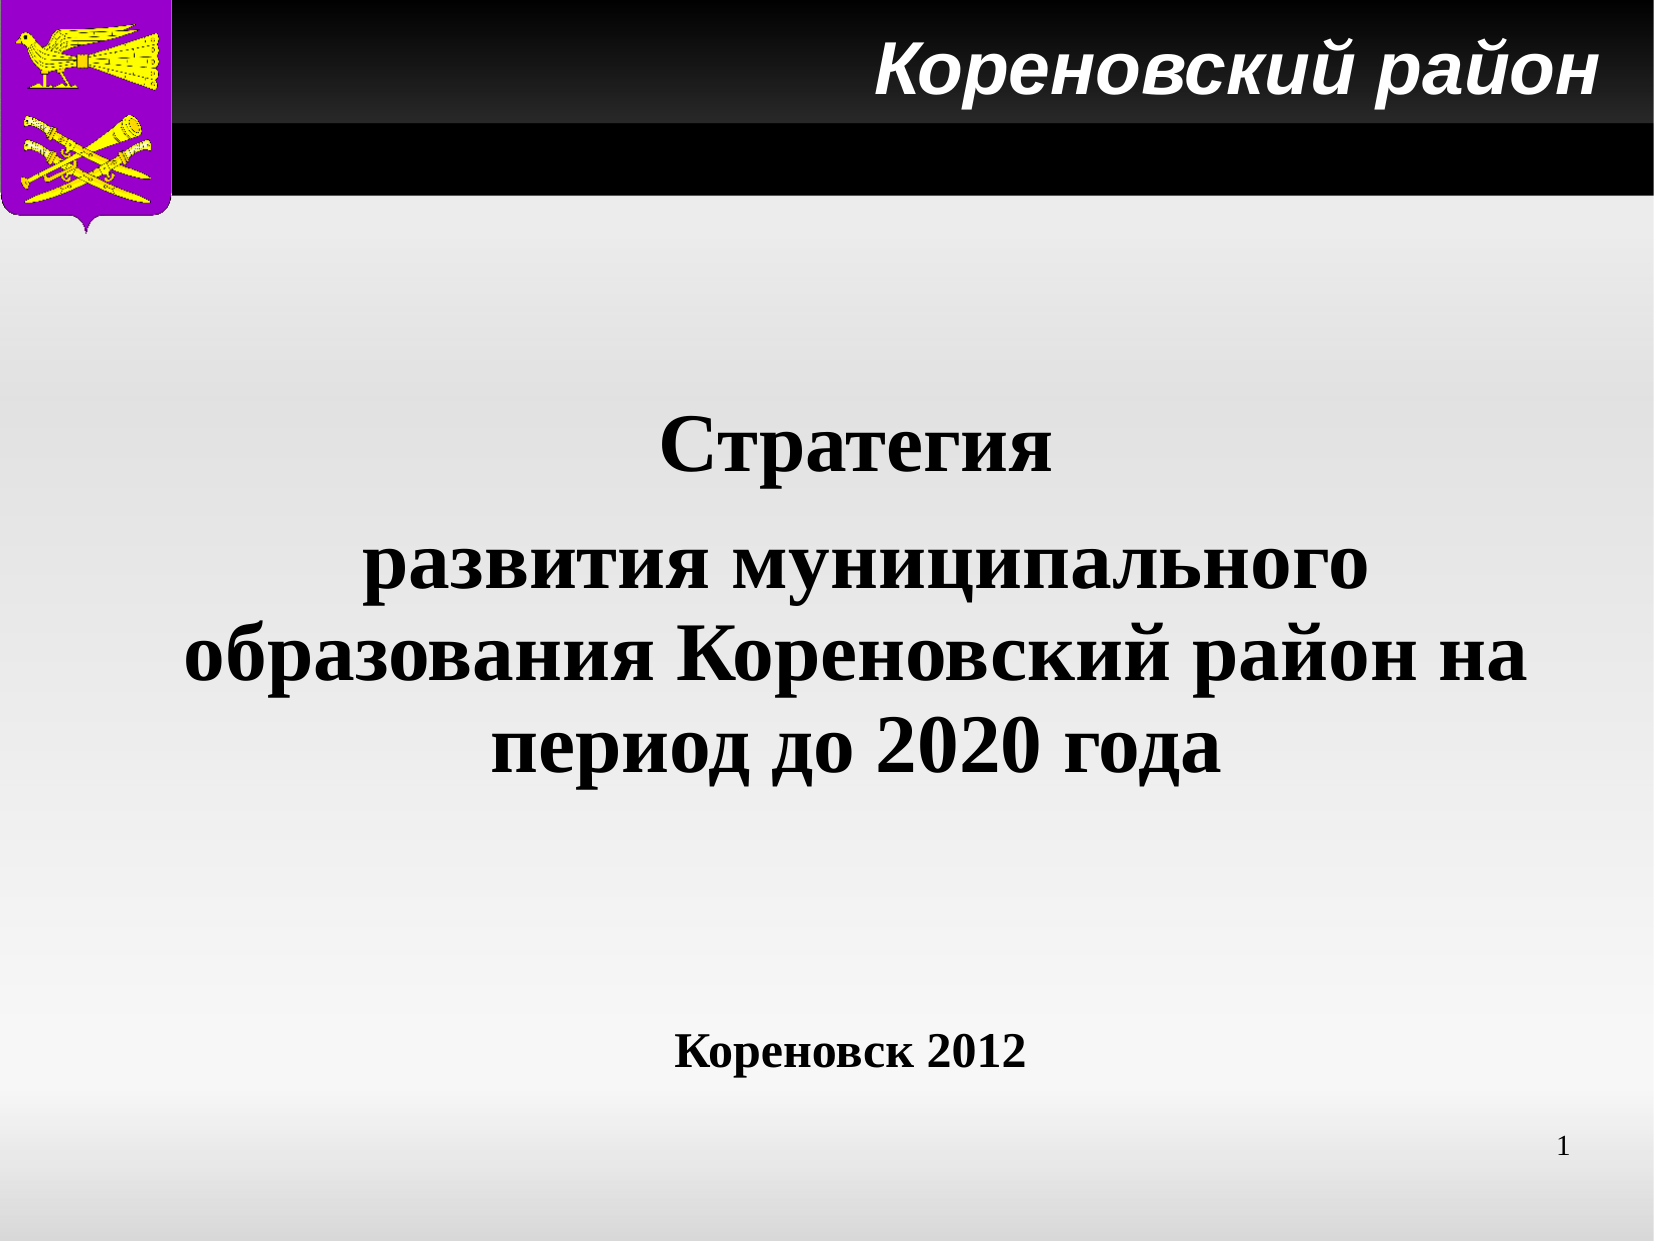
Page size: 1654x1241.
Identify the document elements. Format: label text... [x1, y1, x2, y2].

text_box Кореновский район [797, 19, 1617, 119]
text_box Стратегия развития муниципального образования Кореновский район на период до 2020 года [129, 389, 1583, 799]
picture [0, 0, 1654, 1241]
text_box Кореновск 2012 [625, 1015, 1075, 1086]
